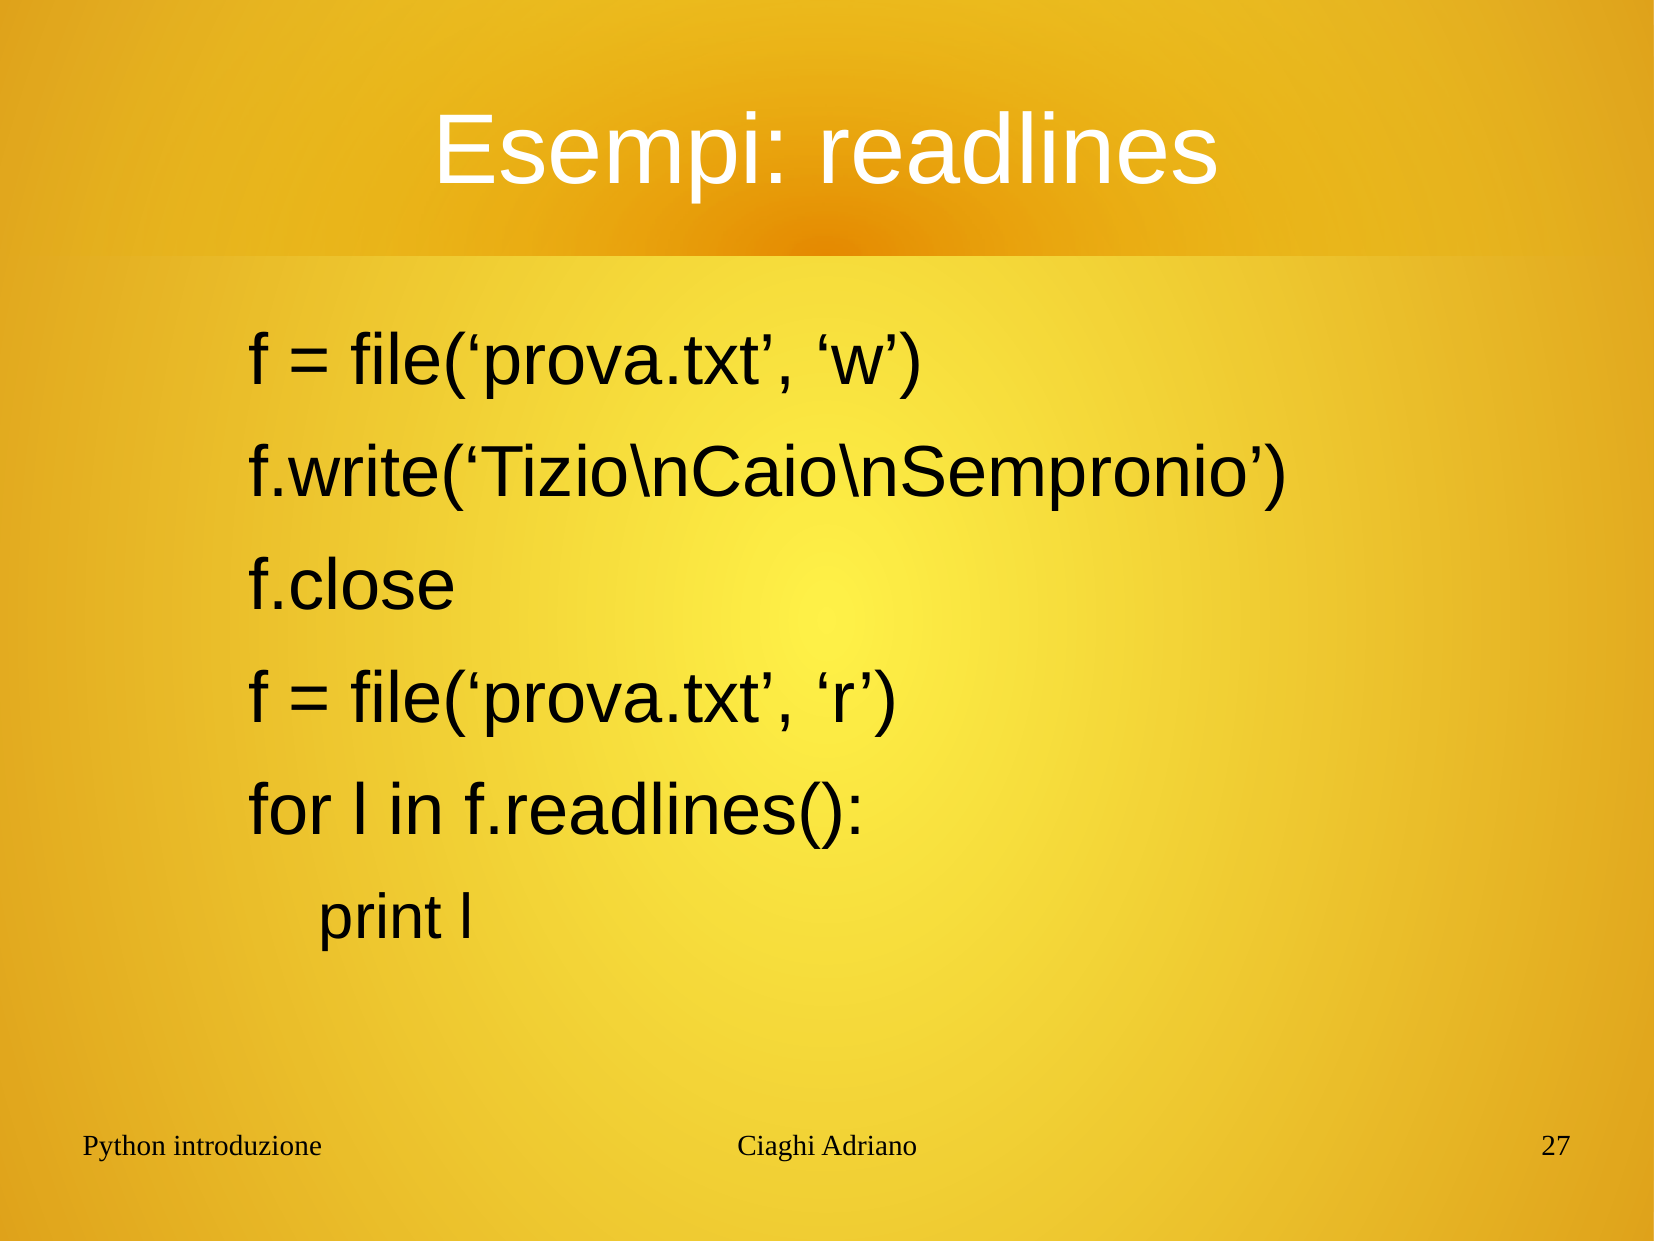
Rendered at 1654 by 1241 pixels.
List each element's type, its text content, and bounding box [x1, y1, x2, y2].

list f = file(‘prova.txt’, ‘w’) f.write(‘Tizio\nCaio\nSempronio’) f.close f = file(‘prova.txt’, ‘r’) for l in f.readlines(): print l [177, 318, 1654, 1039]
title Esempi: readlines [82, 47, 1571, 252]
